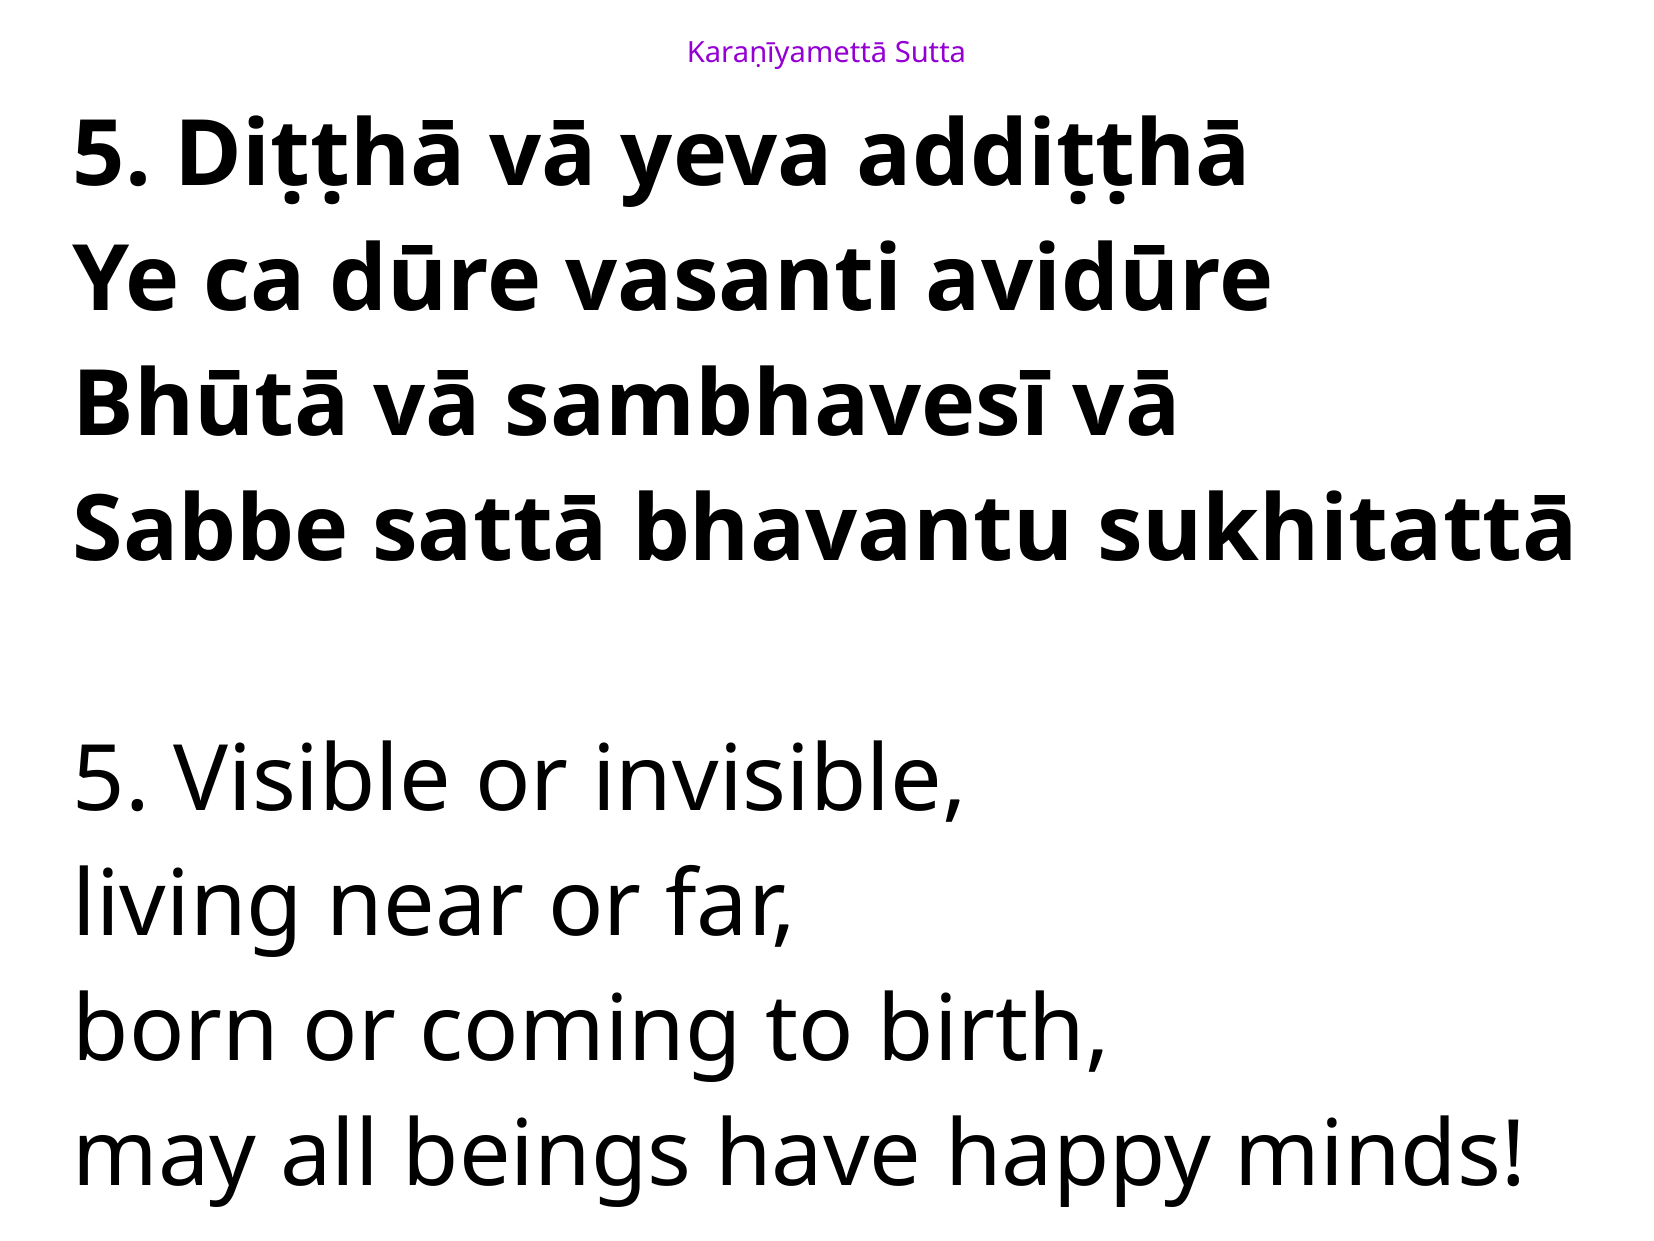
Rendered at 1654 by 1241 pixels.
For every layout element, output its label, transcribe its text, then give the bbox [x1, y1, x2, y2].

title Karaṇīyamettā Sutta [82, 6, 1571, 97]
subtitle 5. Diṭṭhā vā yeva addiṭṭhā Ye ca dūre vasanti avidūre Bhūtā vā sambhavesī vā Sabbe sattā bhavantu sukhitattā 5. Visible or invisible, living near or far, born or coming to birth, may all beings have happy minds! [72, 108, 1631, 1192]
